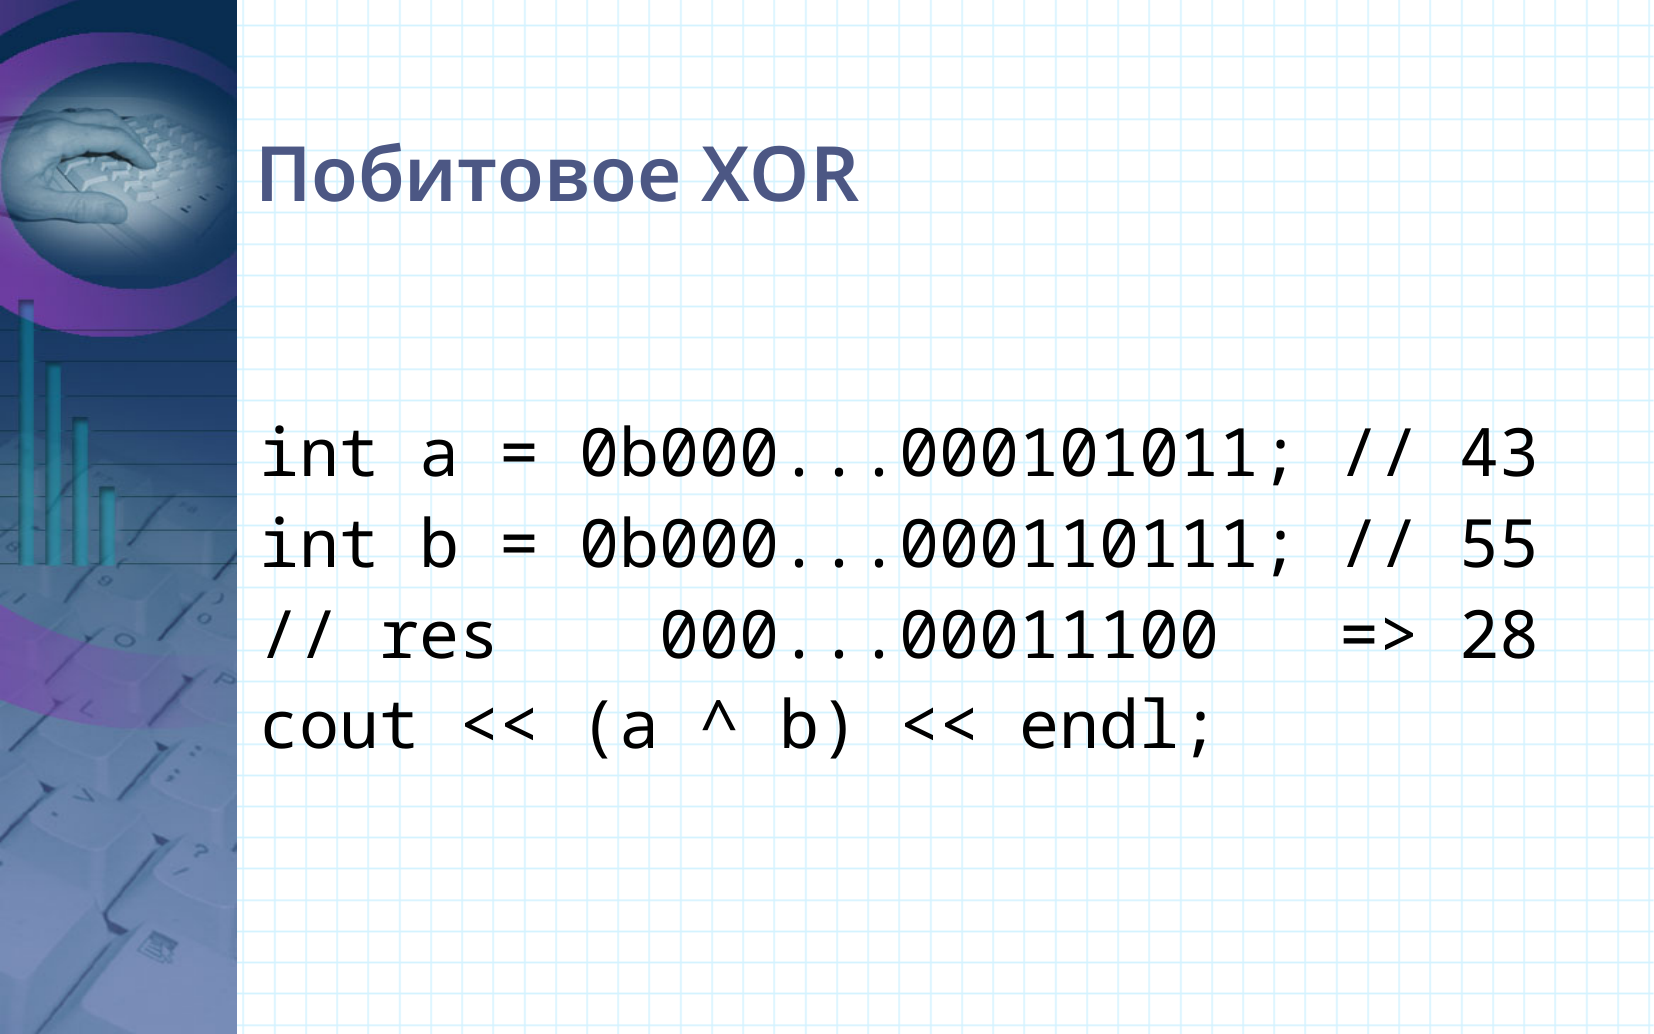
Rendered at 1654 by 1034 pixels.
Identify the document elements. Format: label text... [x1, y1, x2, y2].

picture [0, 0, 1654, 1034]
subtitle int a = 0b000...000101011; // 43 int b = 0b000...000110111; // 55 // res 000...00011100 => 28 cout << (a ^ b) << endl; [224, 226, 1640, 948]
title Побитовое XOR [254, 85, 1640, 226]
